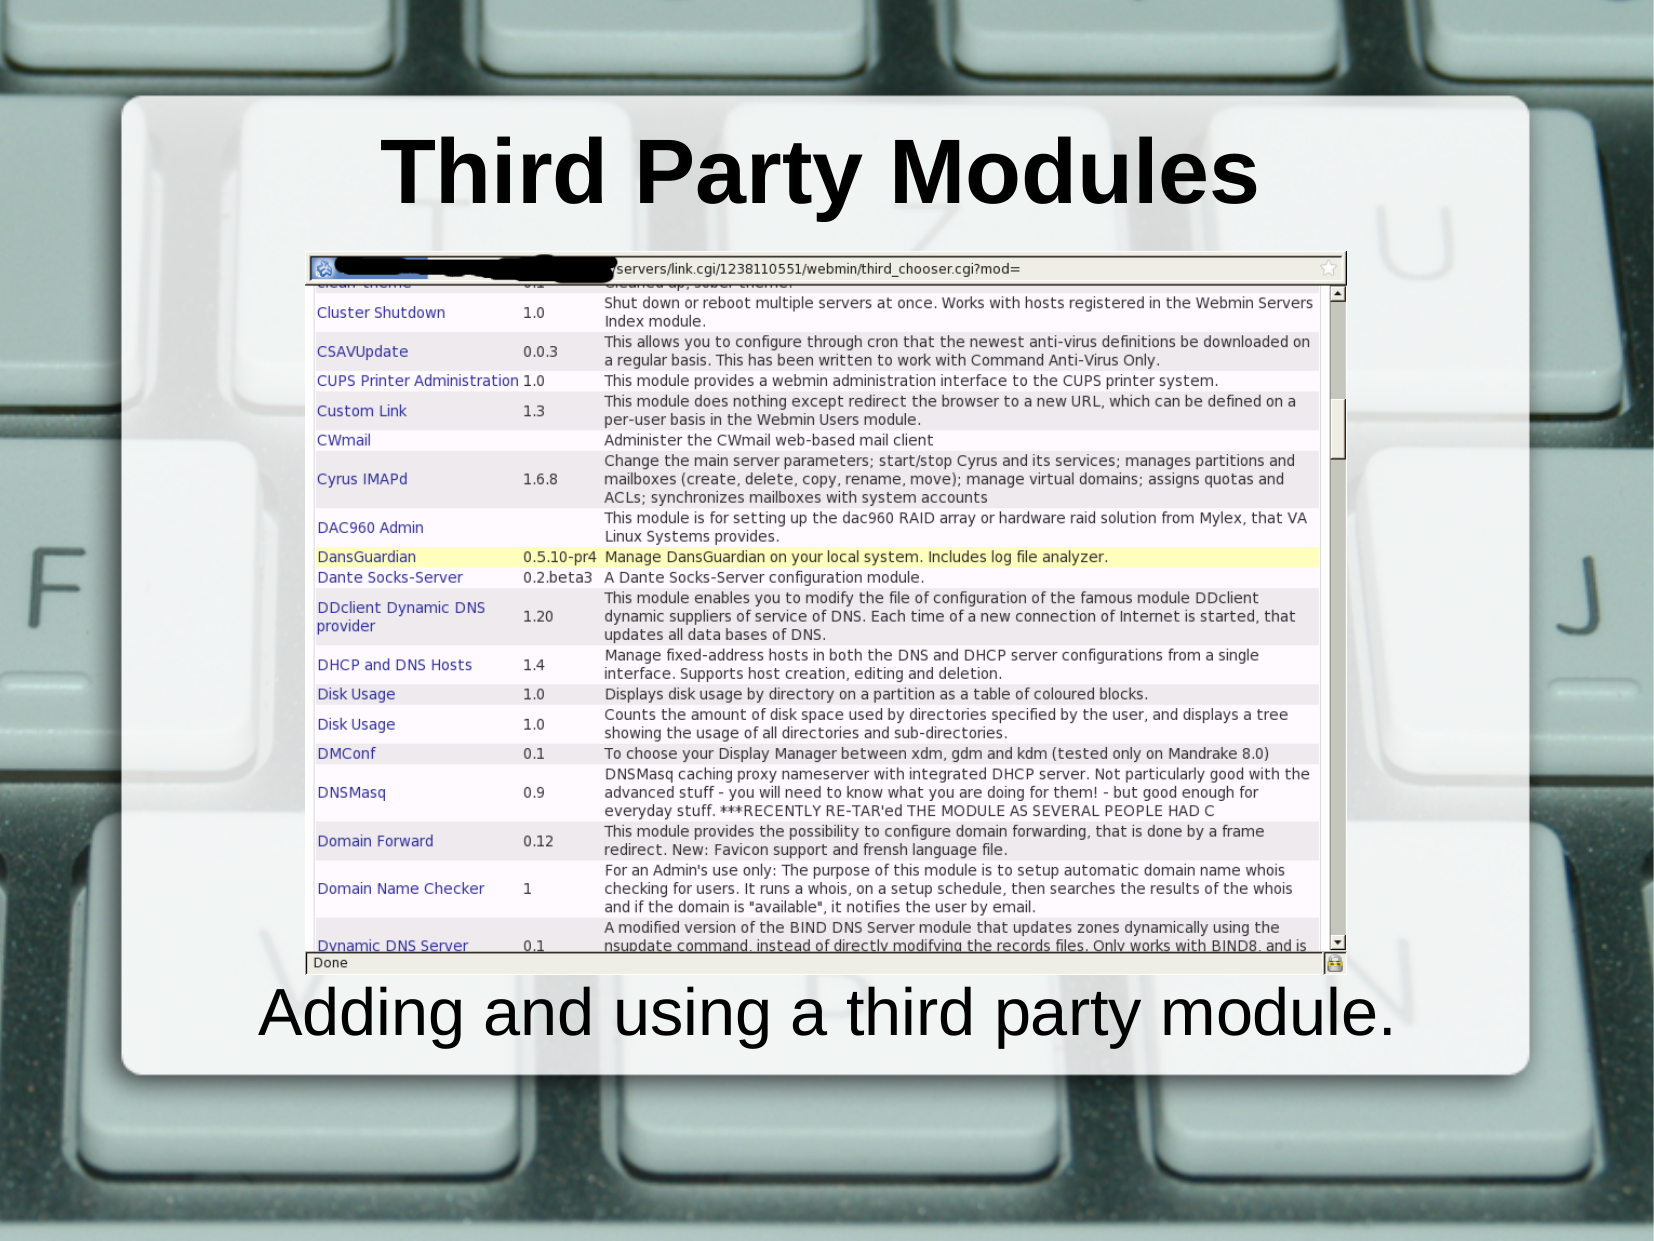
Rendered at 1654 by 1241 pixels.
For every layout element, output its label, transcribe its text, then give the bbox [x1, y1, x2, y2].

list Adding and using a third party module. [150, 975, 1507, 1059]
picture [0, 0, 1654, 1241]
title Third Party Modules [135, 112, 1506, 231]
